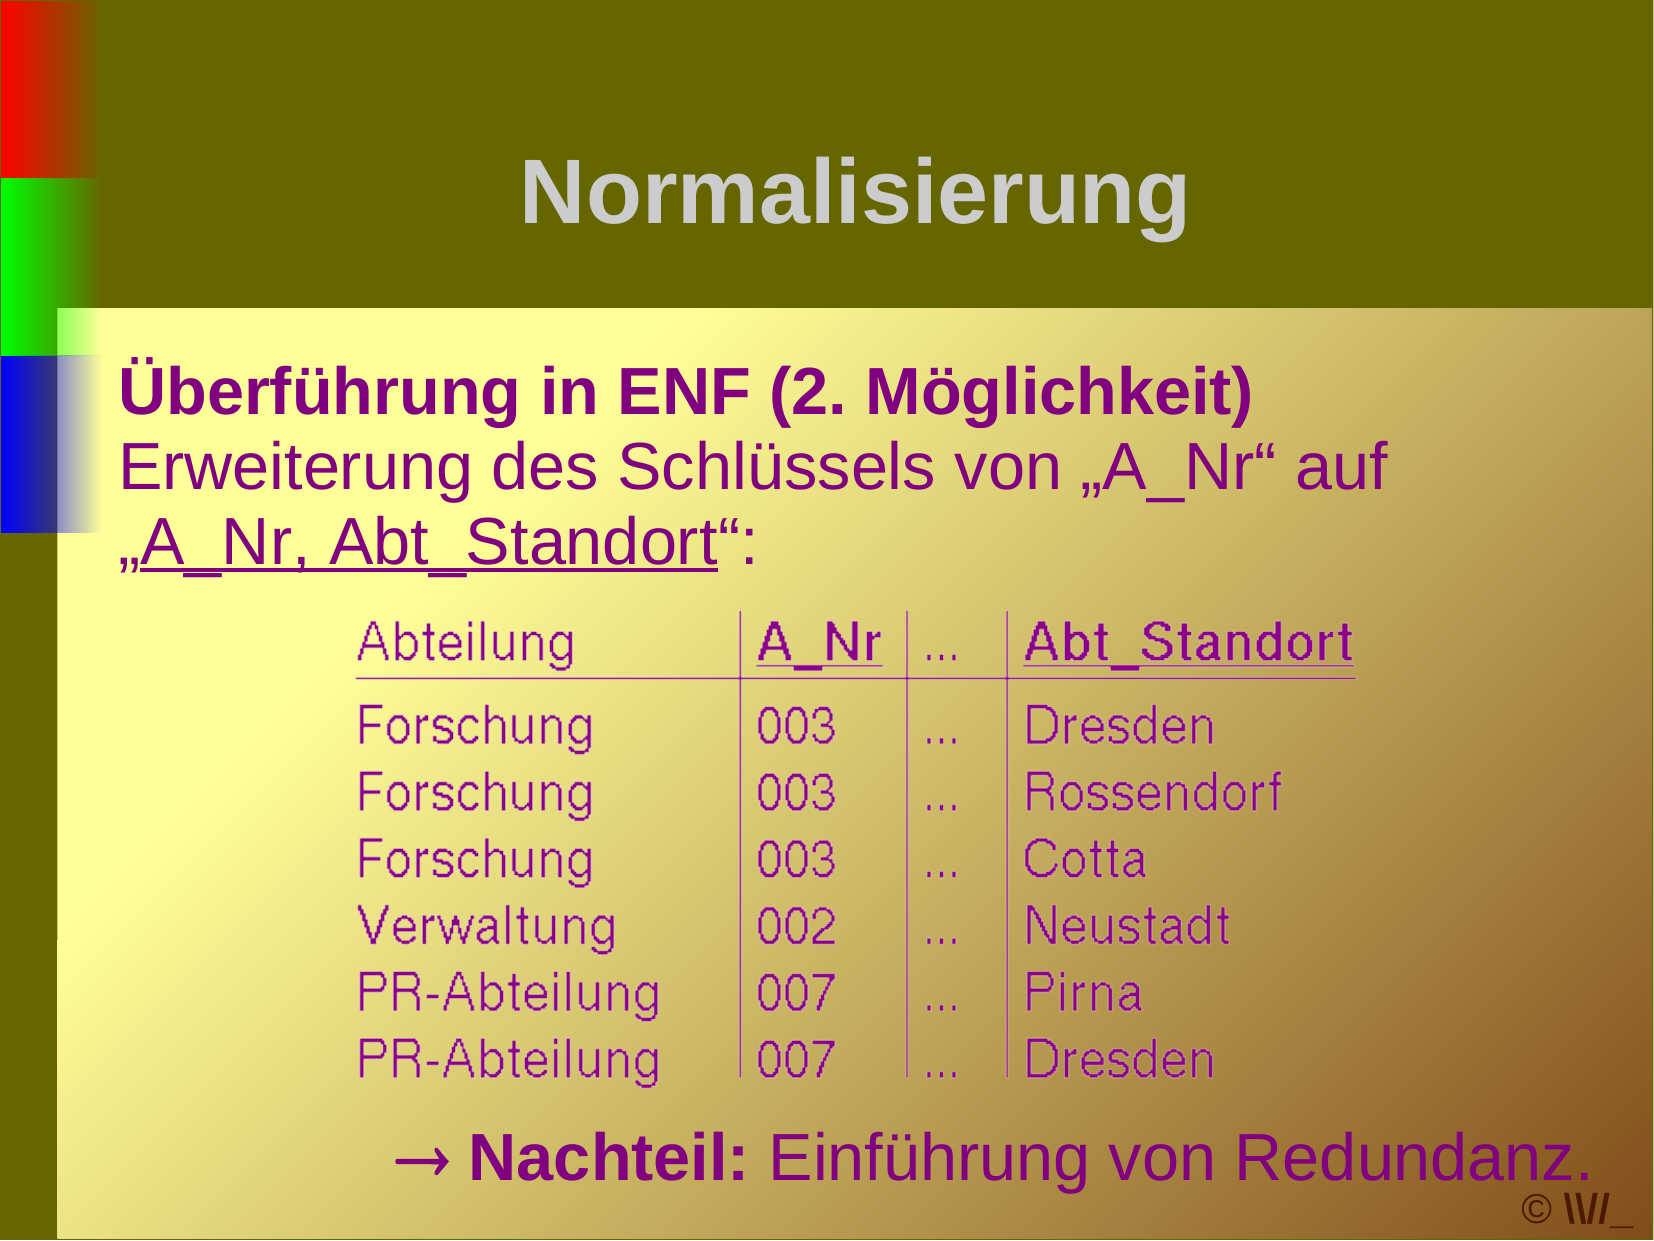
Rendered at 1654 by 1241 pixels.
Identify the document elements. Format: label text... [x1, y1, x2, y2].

picture [354, 609, 1359, 1093]
title Normalisierung [118, 95, 1595, 289]
list Überführung in ENF (2. Möglichkeit) Erweiterung des Schlüssels von „A_Nr“ auf „A_Nr, Abt_Standort“:  Nachteil: Einführung von Redundanz. [118, 354, 1595, 1211]
